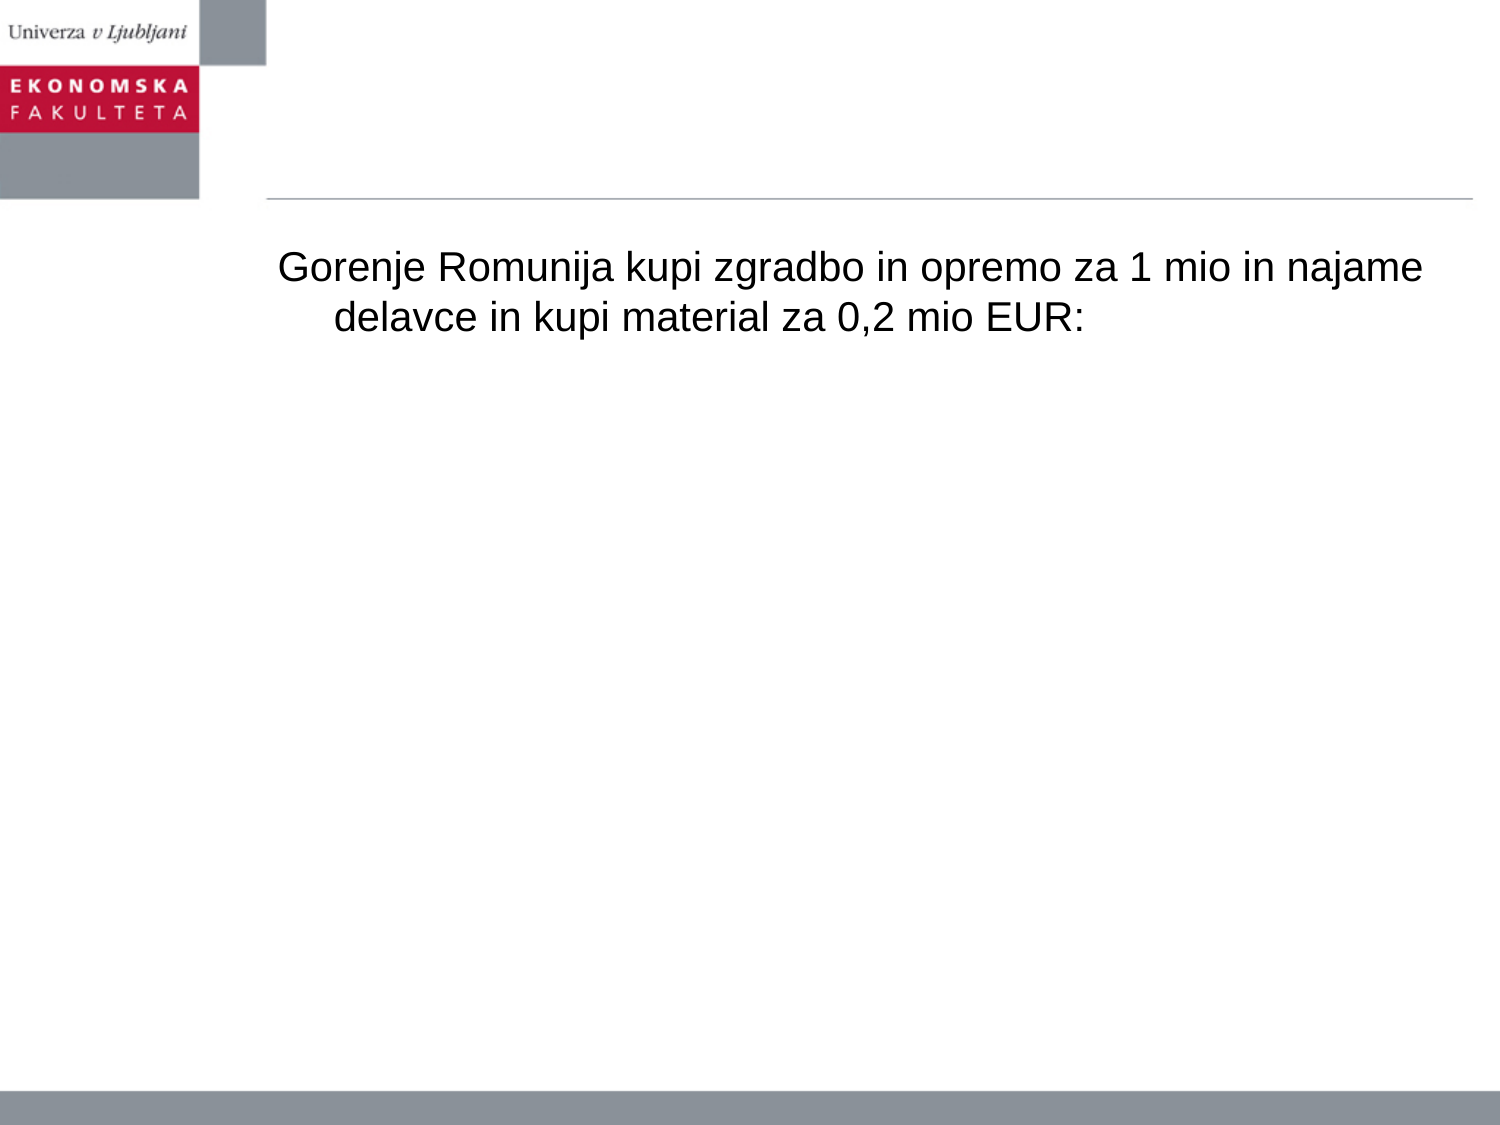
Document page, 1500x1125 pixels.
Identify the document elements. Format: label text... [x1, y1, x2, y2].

picture [0, 0, 1500, 1125]
title [262, 24, 1476, 203]
list Gorenje Romunija kupi zgradbo in opremo za 1 mio in najame delavce in kupi material za 0,2 mio EUR: [262, 231, 1476, 1026]
